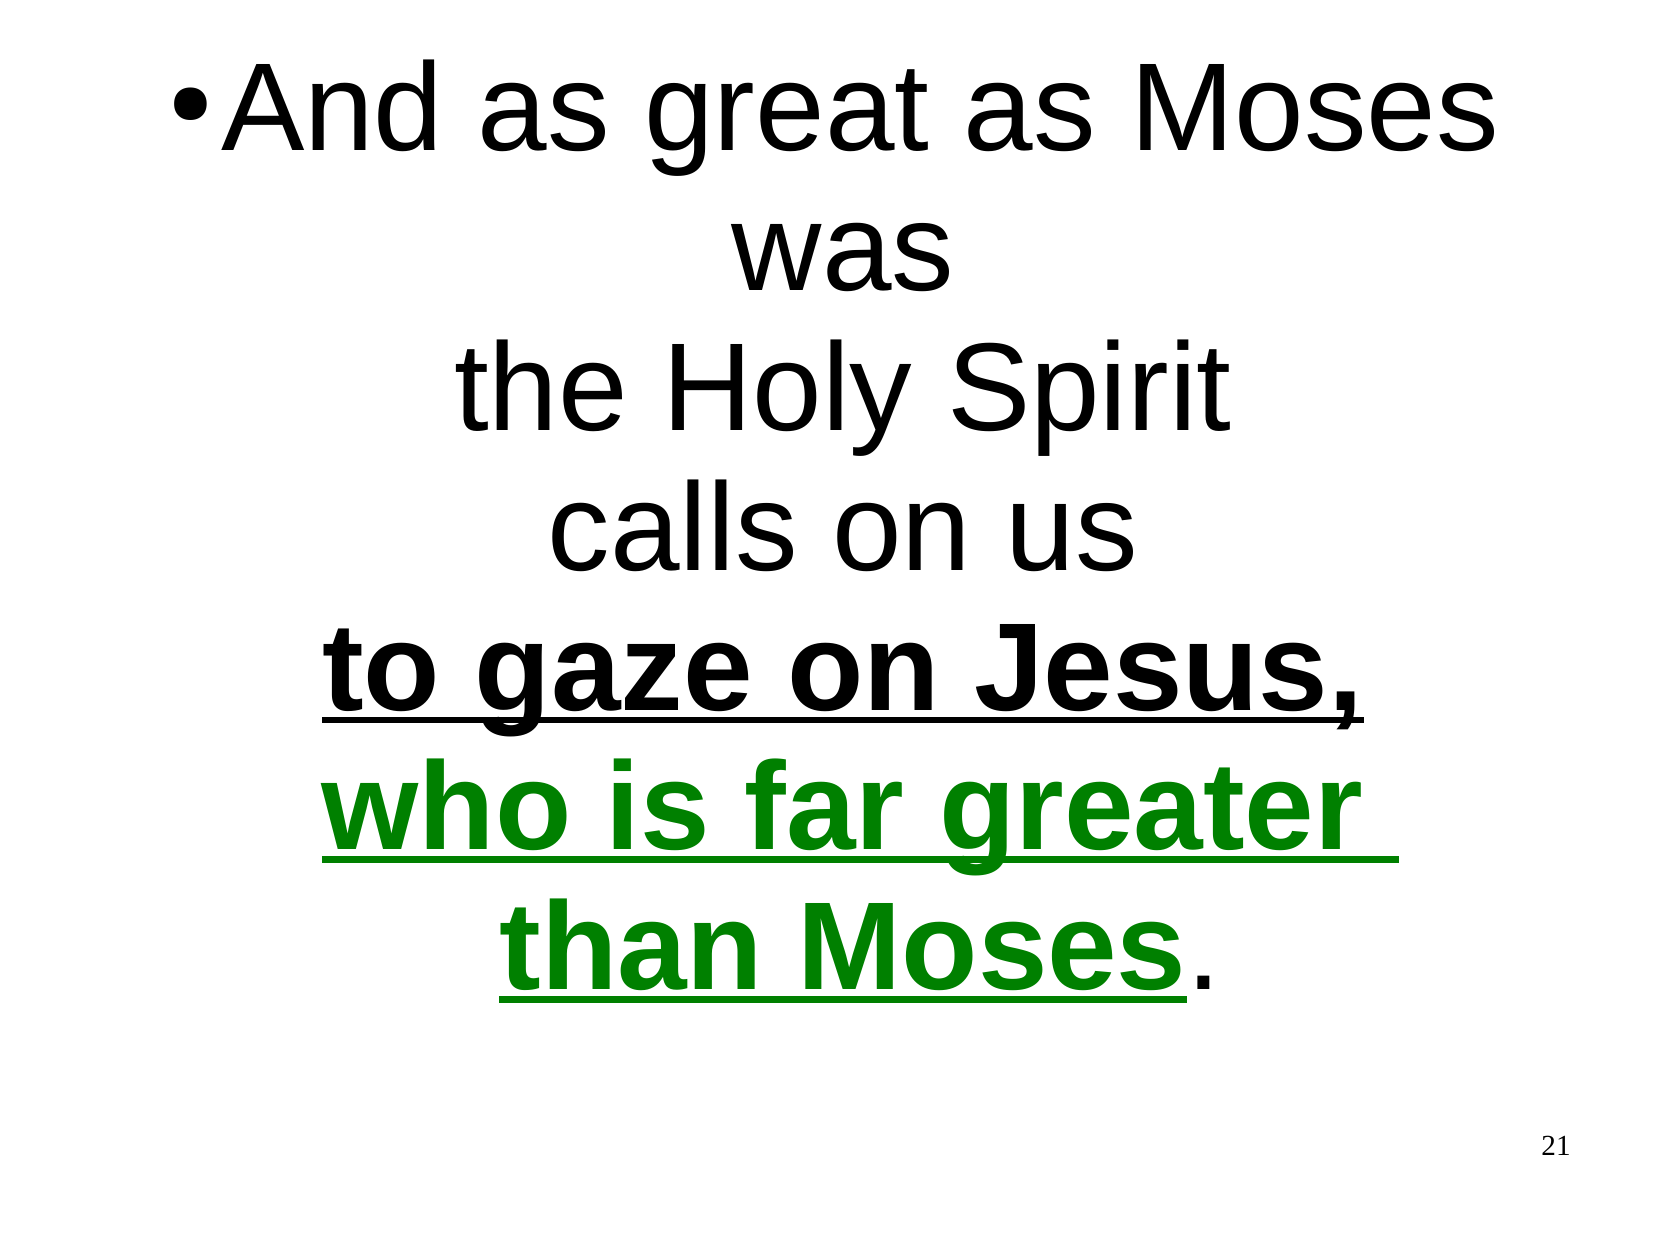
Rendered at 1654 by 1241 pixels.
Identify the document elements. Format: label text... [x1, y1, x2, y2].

list And as great as Moses was the Holy Spirit calls on us to gaze on Jesus, who is far greater than Moses. [37, 37, 1613, 1238]
